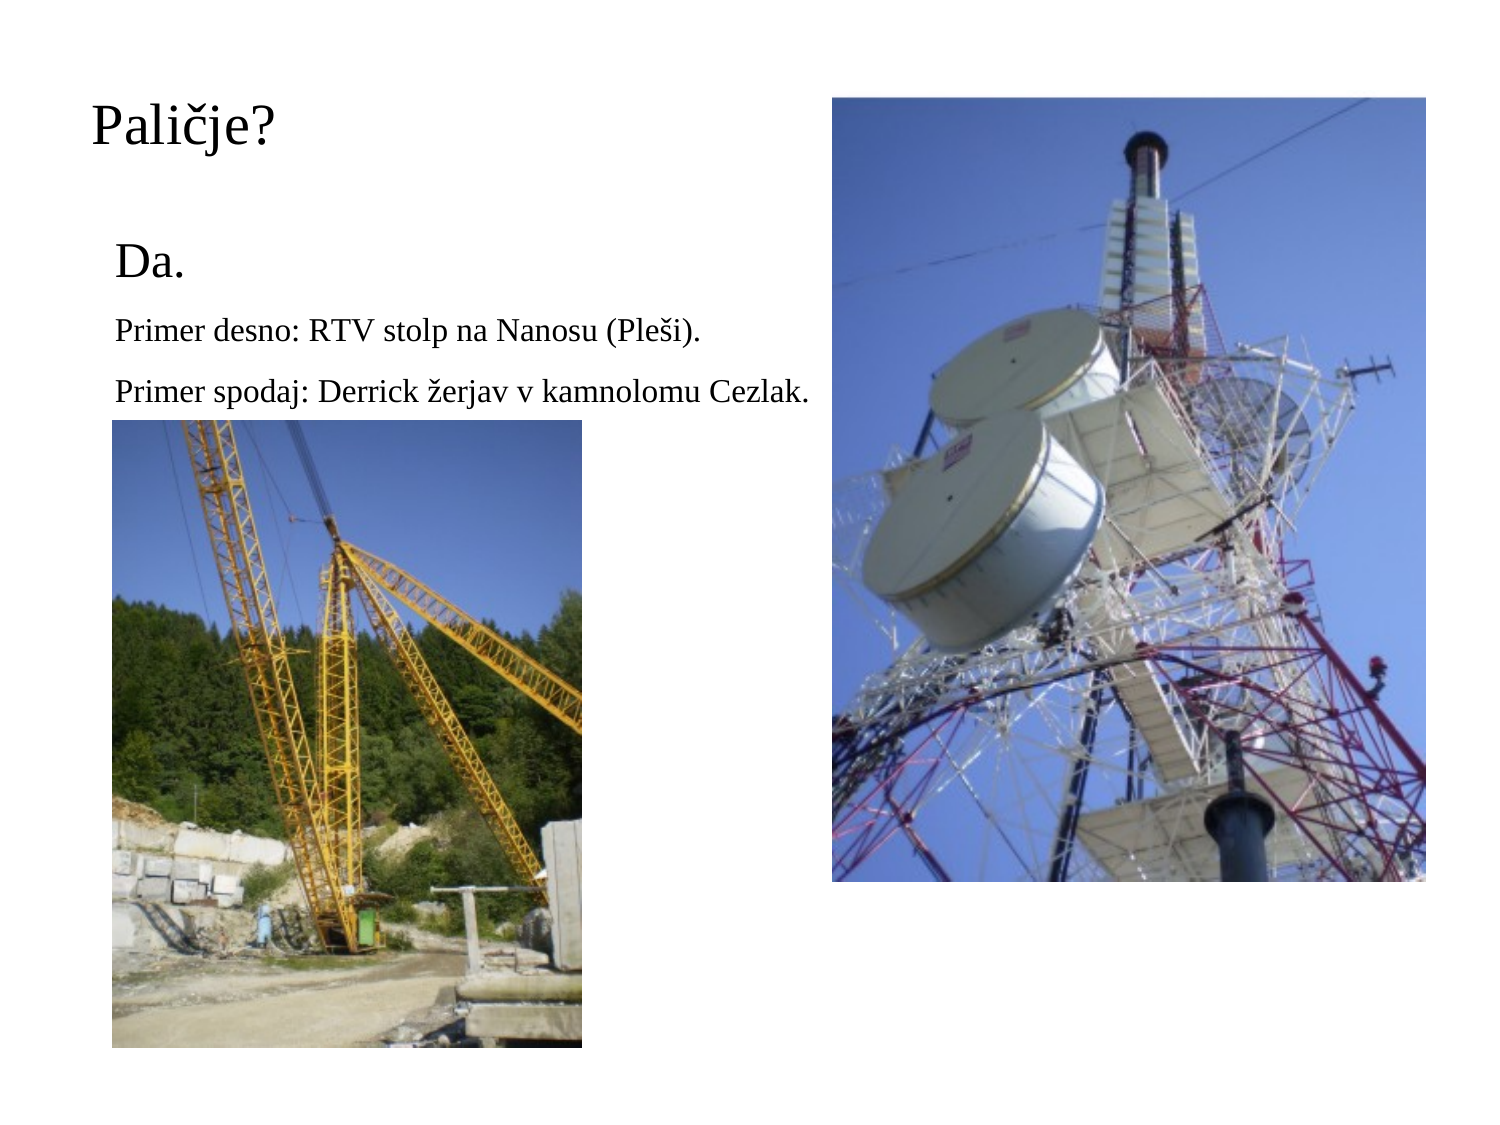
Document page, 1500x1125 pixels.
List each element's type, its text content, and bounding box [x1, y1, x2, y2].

picture [112, 420, 582, 1048]
text_box Paličje? [76, 78, 455, 164]
text_box Da. Primer desno: RTV stolp na Nanosu (Pleši). Primer spodaj: Derrick žerjav v kamnolomu Cezlak. [100, 219, 832, 417]
picture [832, 90, 1426, 882]
